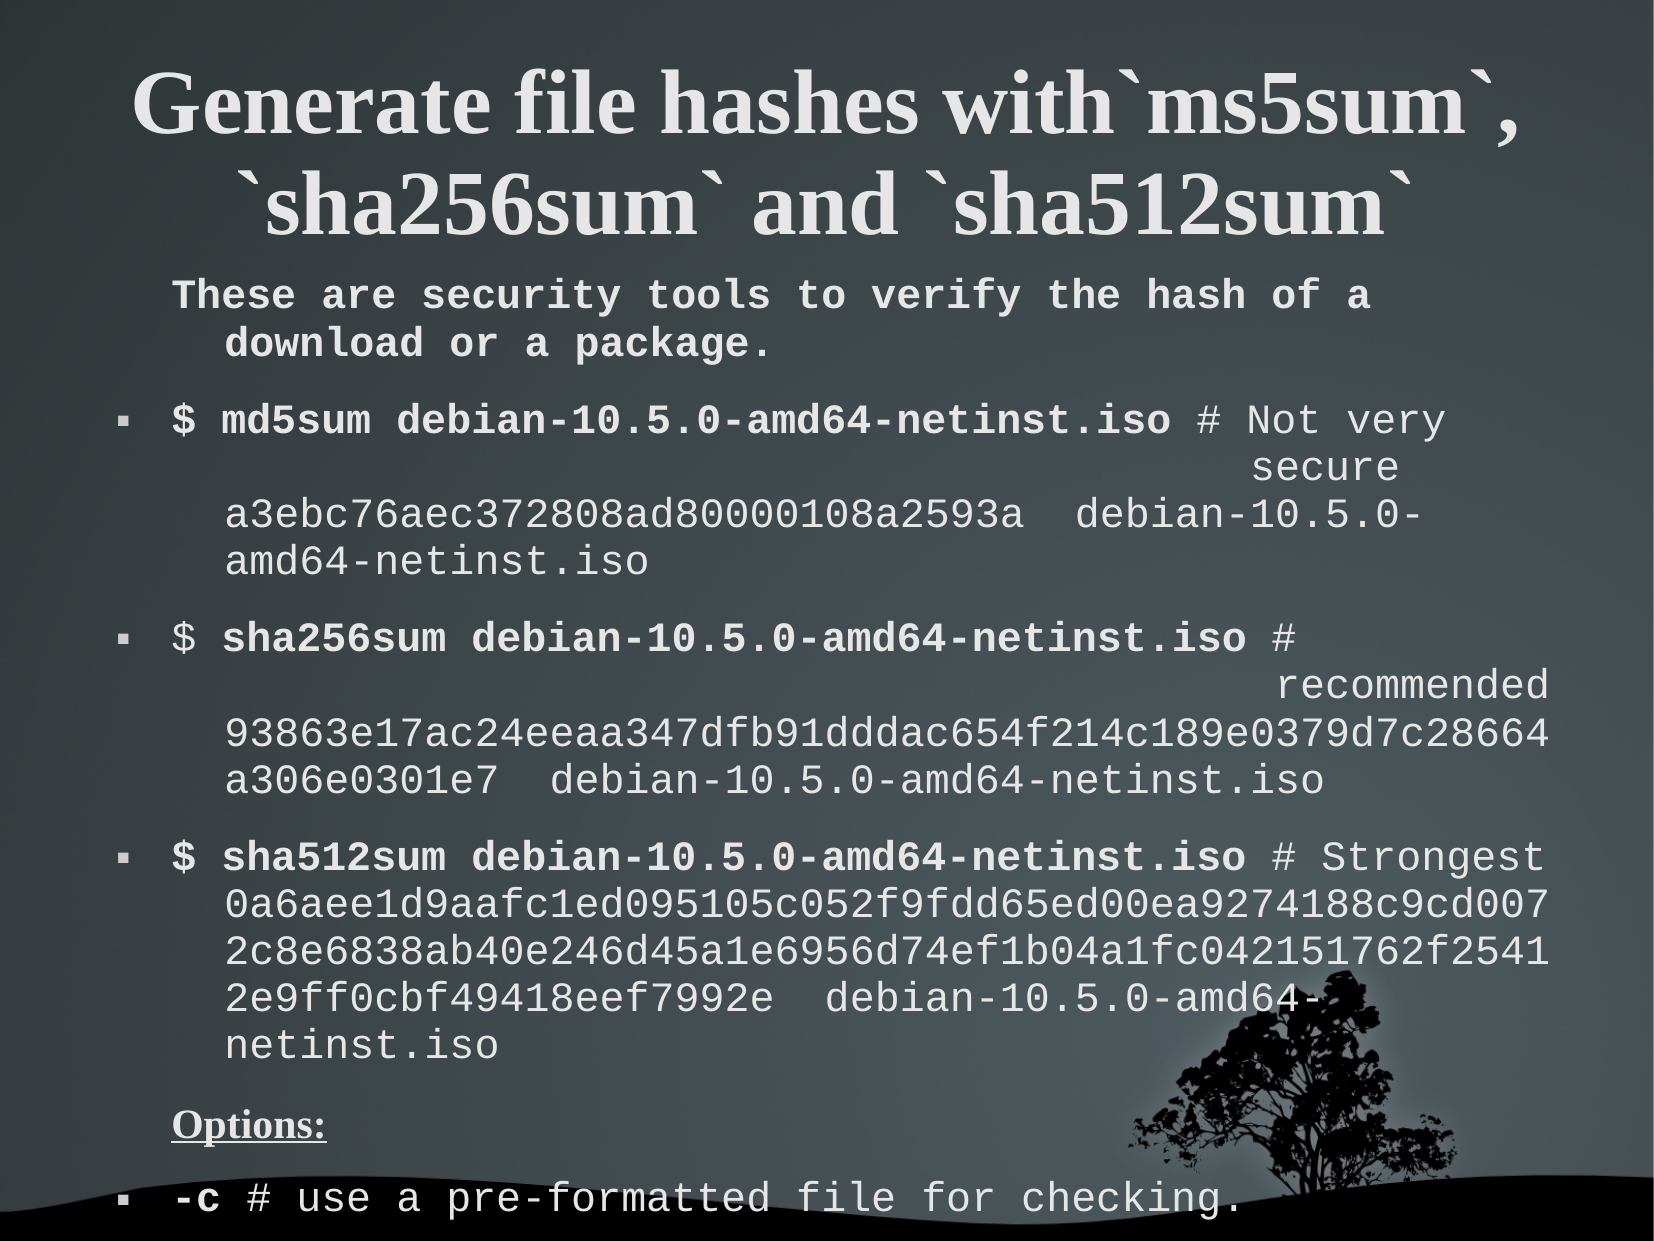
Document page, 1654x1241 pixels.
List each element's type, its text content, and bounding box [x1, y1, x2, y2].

title Generate file hashes with`ms5sum`, `sha256sum` and `sha512sum` [82, 19, 1571, 274]
picture [0, 0, 1654, 1241]
list These are security tools to verify the hash of a download or a package. $ md5sum debian-10.5.0-amd64-netinst.iso # Not very secure a3ebc76aec372808ad80000108a2593a debian-10.5.0-amd64-netinst.iso $ sha256sum debian-10.5.0-amd64-netinst.iso # recommended 93863e17ac24eeaa347dfb91dddac654f214c189e0379d7c28664a306e0301e7 debian-10.5.0-amd64-netinst.iso $ sha512sum debian-10.5.0-amd64-netinst.iso # Strongest 0a6aee1d9aafc1ed095105c052f9fdd65ed00ea9274188c9cd0072c8e6838ab40e246d45a1e6956d74ef1b04a1fc042151762f25412e9ff0cbf49418eef7992e debian-10.5.0-amd64-netinst.iso Options: -c # use a pre-formatted file for checking. [82, 274, 1571, 1225]
